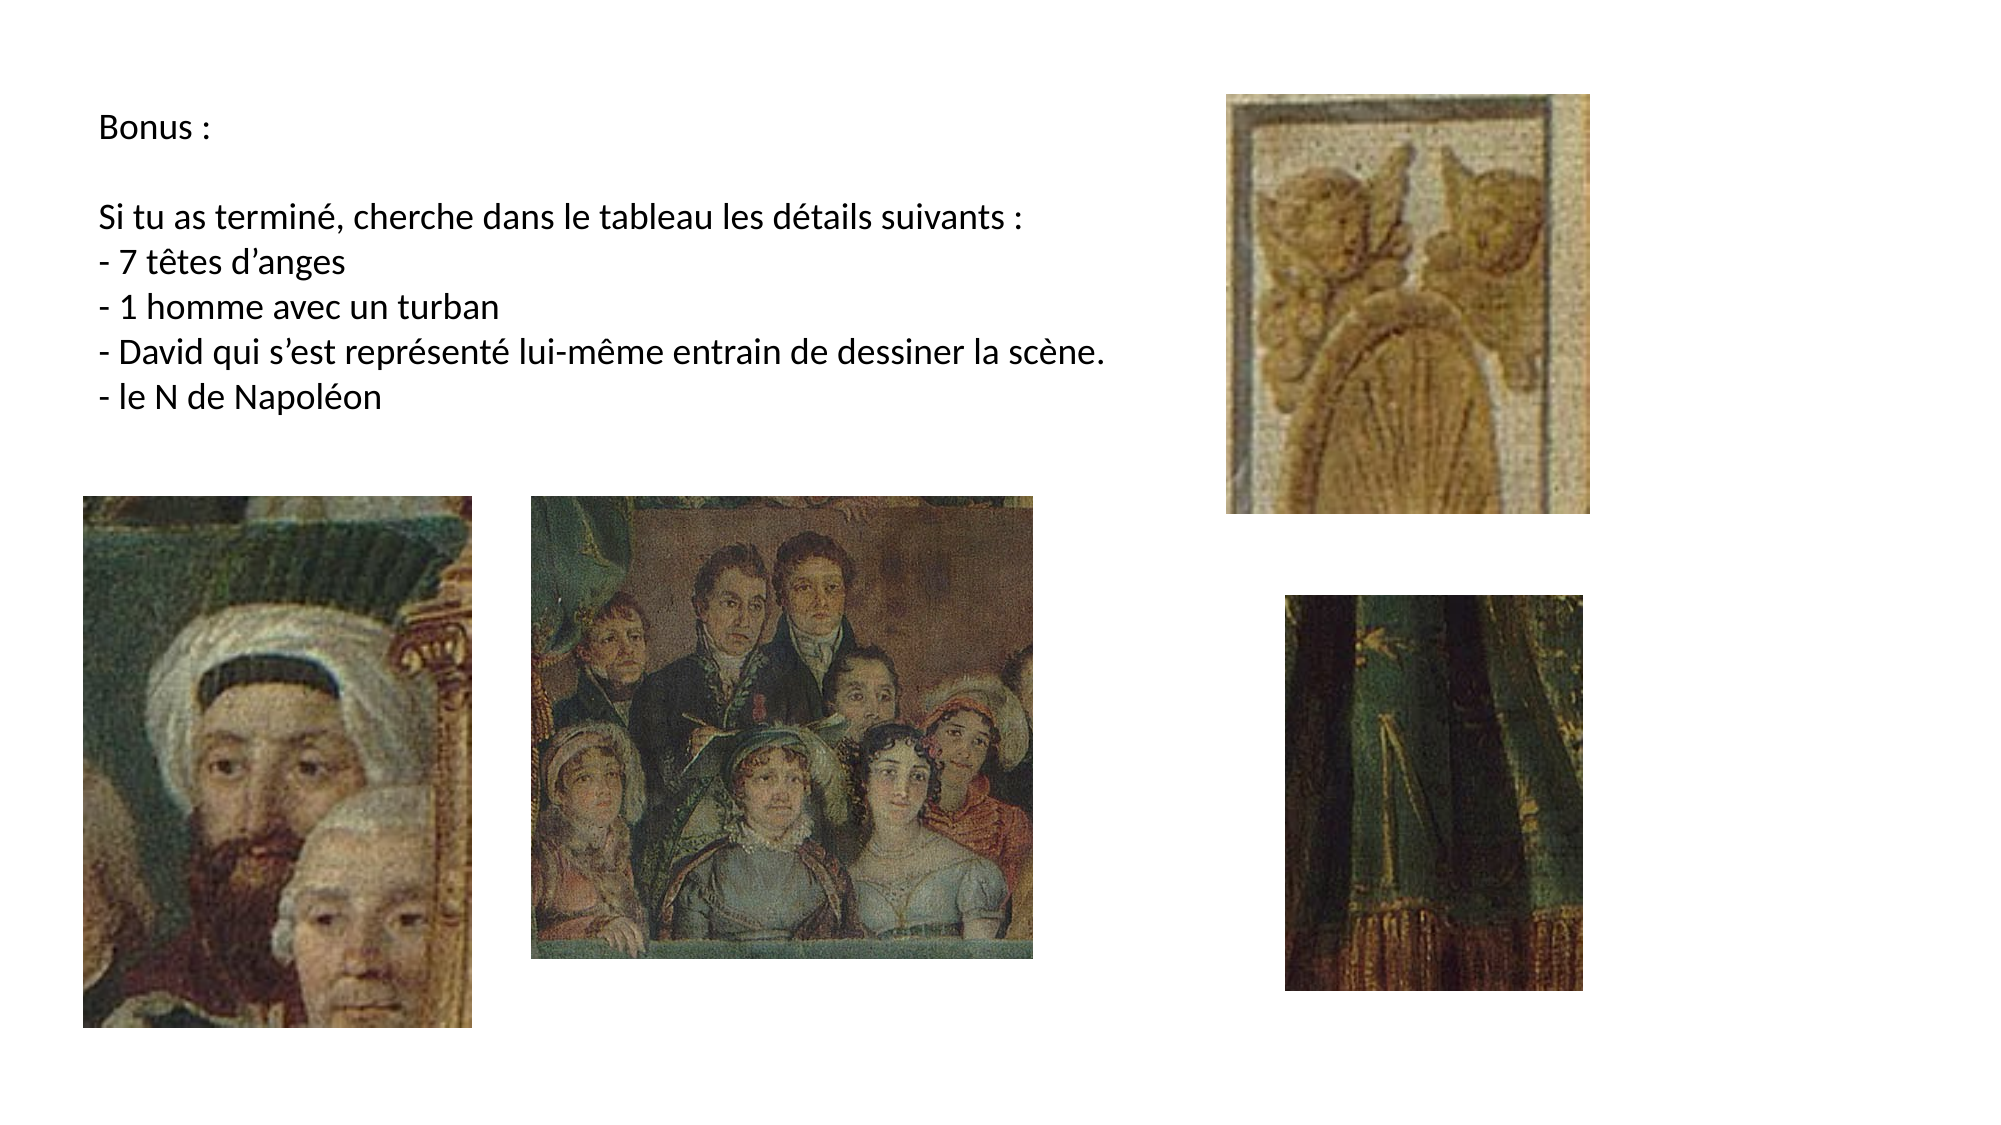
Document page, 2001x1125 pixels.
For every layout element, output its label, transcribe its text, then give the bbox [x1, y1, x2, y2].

picture [1285, 595, 1583, 991]
text_box Bonus : Si tu as terminé, cherche dans le tableau les détails suivants : - 7 têtes d’anges - 1 homme avec un turban - David qui s’est représenté lui-même entrain de dessiner la scène. - le N de Napoléon [84, 94, 1226, 424]
picture [531, 496, 1033, 959]
picture [1226, 94, 1590, 514]
picture [83, 496, 472, 1028]
